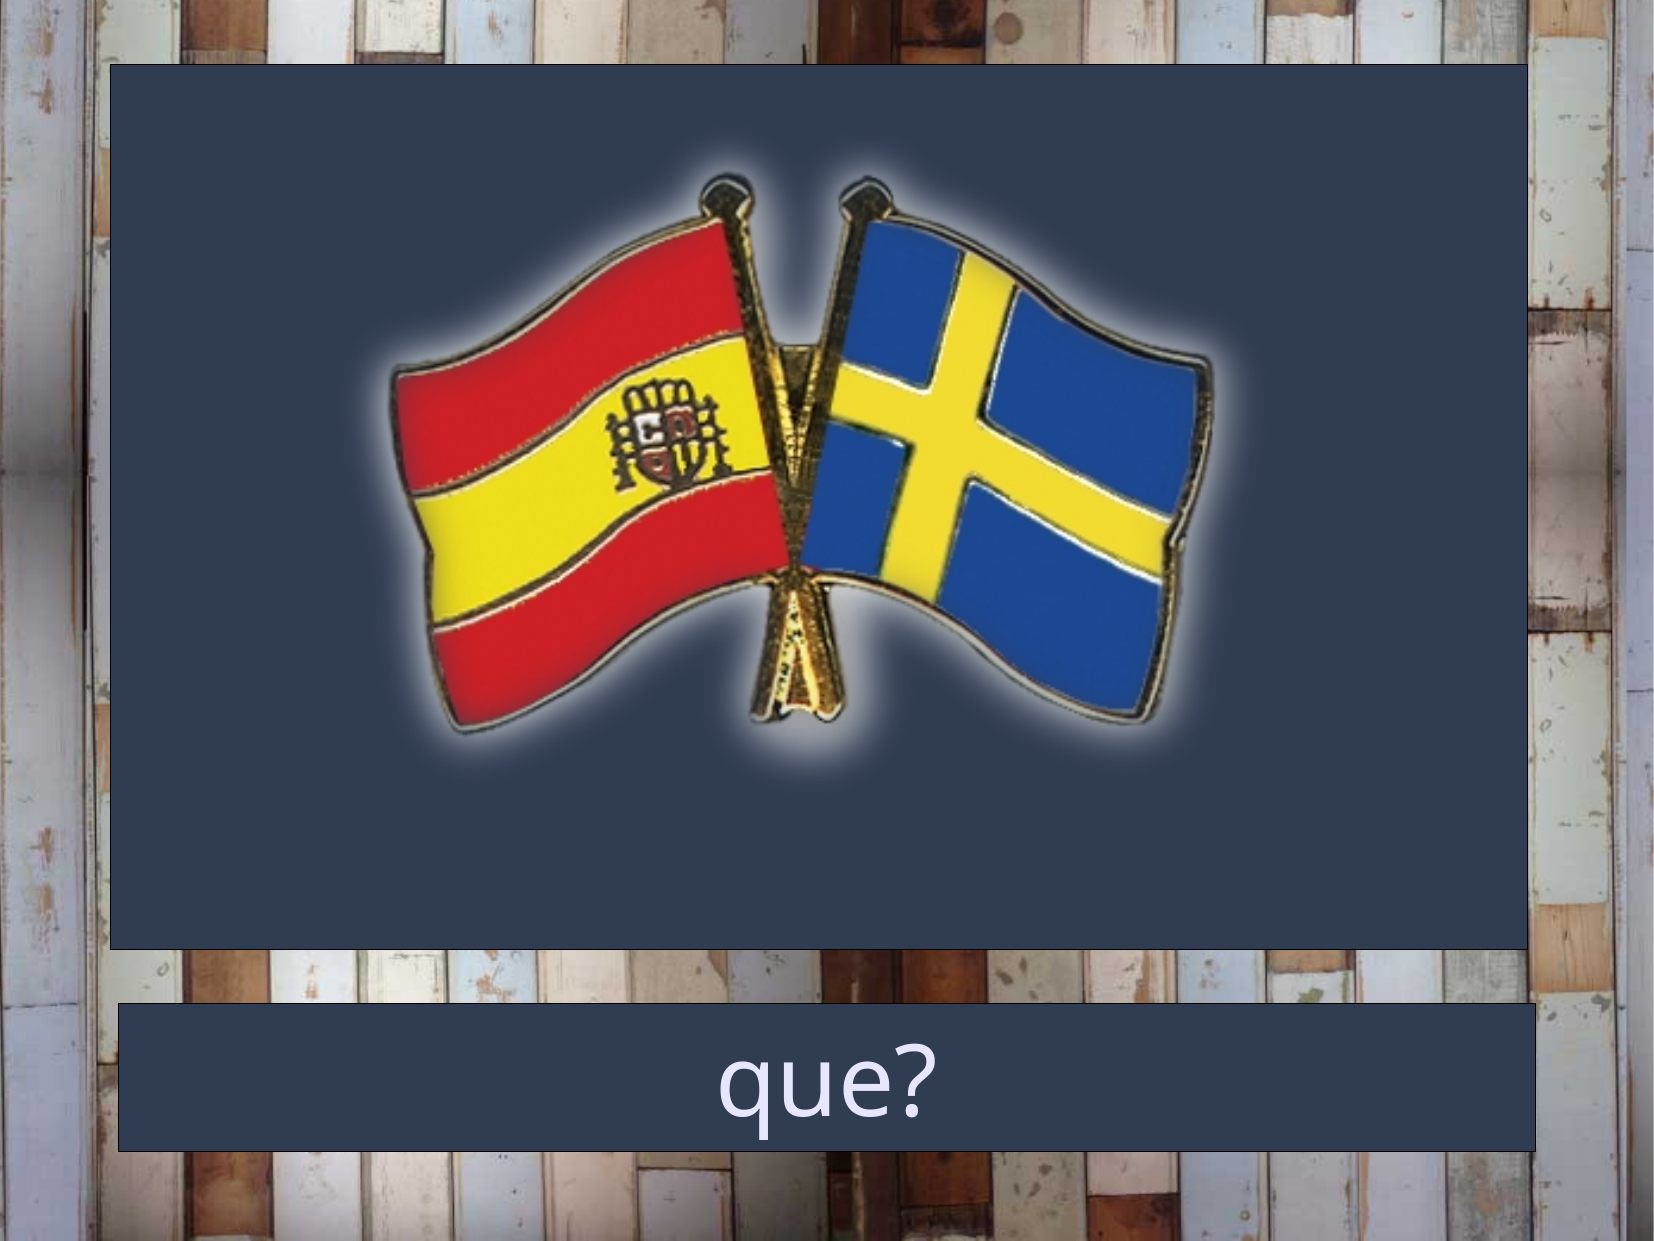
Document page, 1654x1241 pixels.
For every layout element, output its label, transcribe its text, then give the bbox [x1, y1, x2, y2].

text_box que? [118, 1003, 1536, 1152]
picture [0, 0, 1654, 1241]
text_box [110, 64, 1528, 950]
